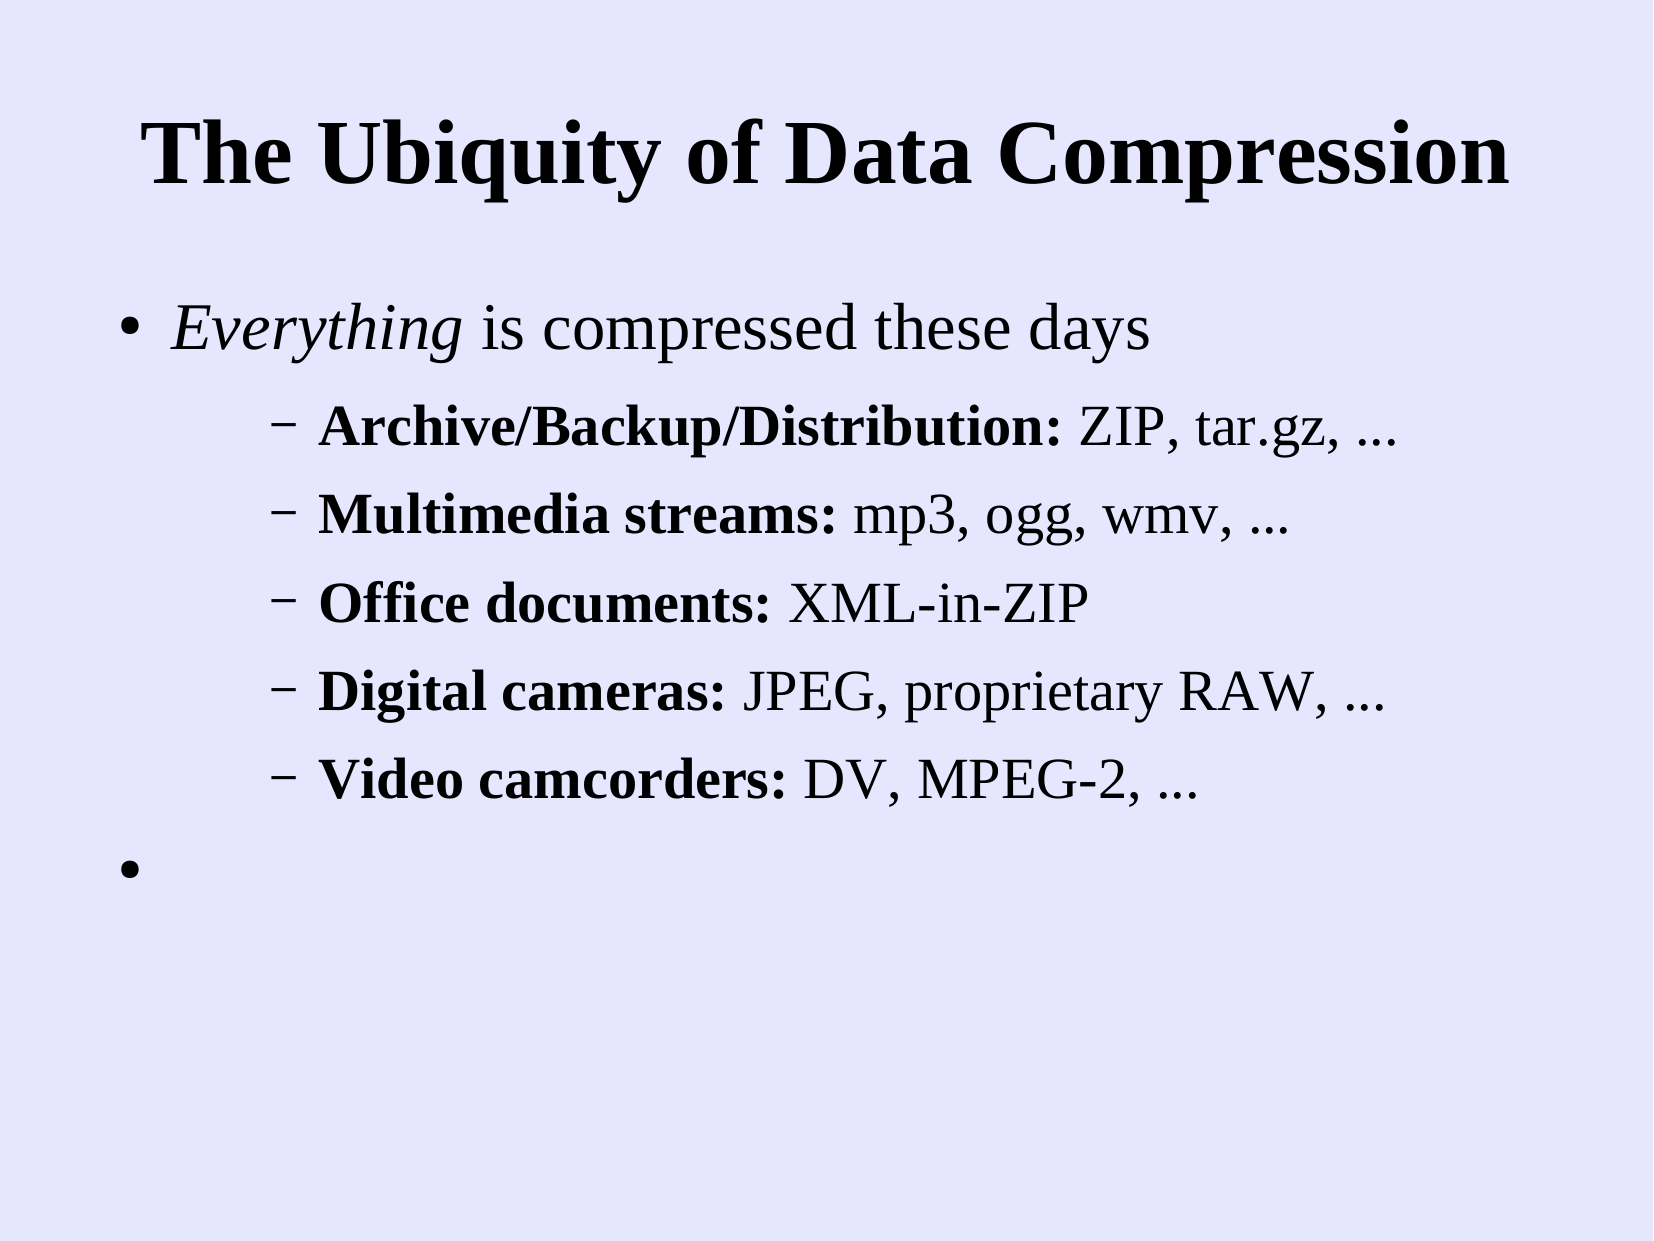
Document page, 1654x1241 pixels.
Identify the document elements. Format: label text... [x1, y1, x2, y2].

title The Ubiquity of Data Compression [82, 49, 1571, 257]
list Everything is compressed these days Archive/Backup/Distribution: ZIP, tar.gz, ... Multimedia streams: mp3, ogg, wmv, ... Office documents: XML-in-ZIP Digital cameras: JPEG, proprietary RAW, ... Video camcorders: DV, MPEG-2, ... [82, 290, 1571, 1095]
